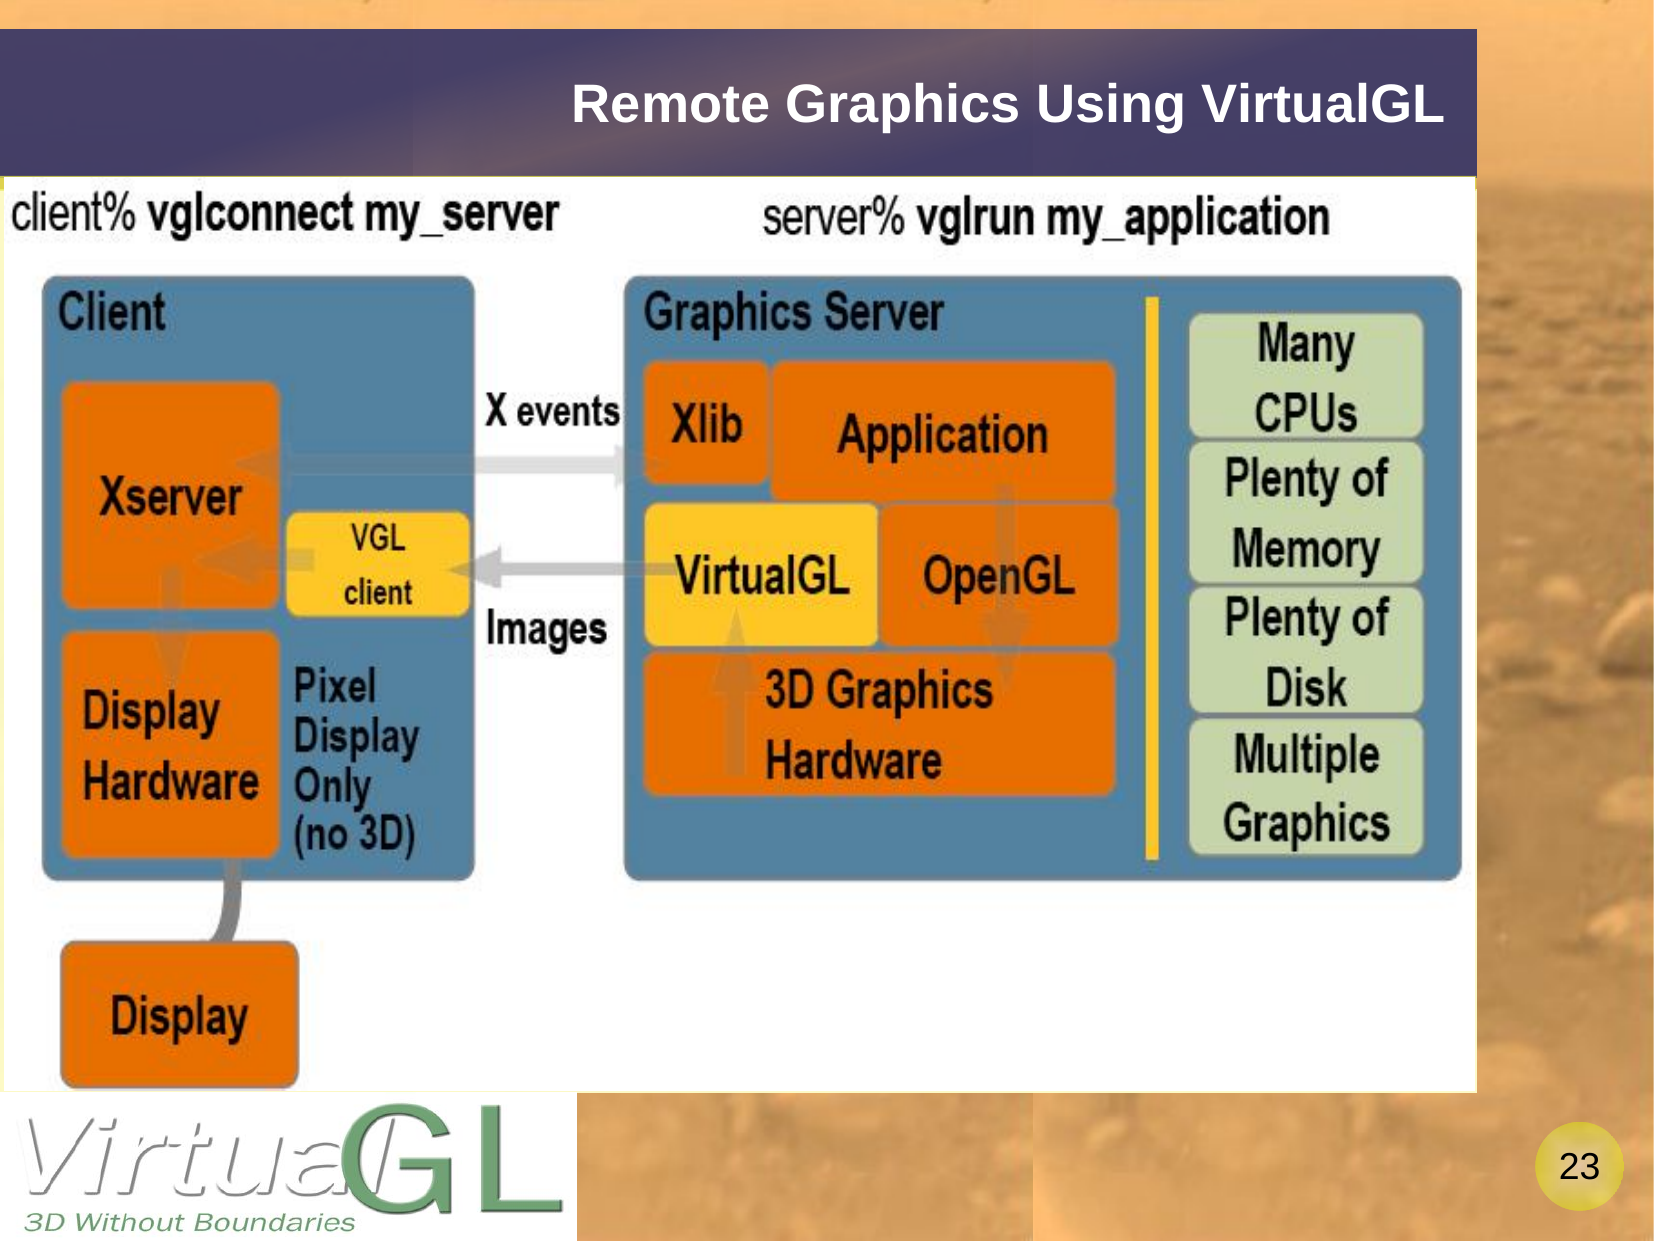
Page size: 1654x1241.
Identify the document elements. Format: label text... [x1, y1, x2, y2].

picture [0, 0, 1654, 1241]
title Remote Graphics Using VirtualGL [29, 59, 1447, 148]
